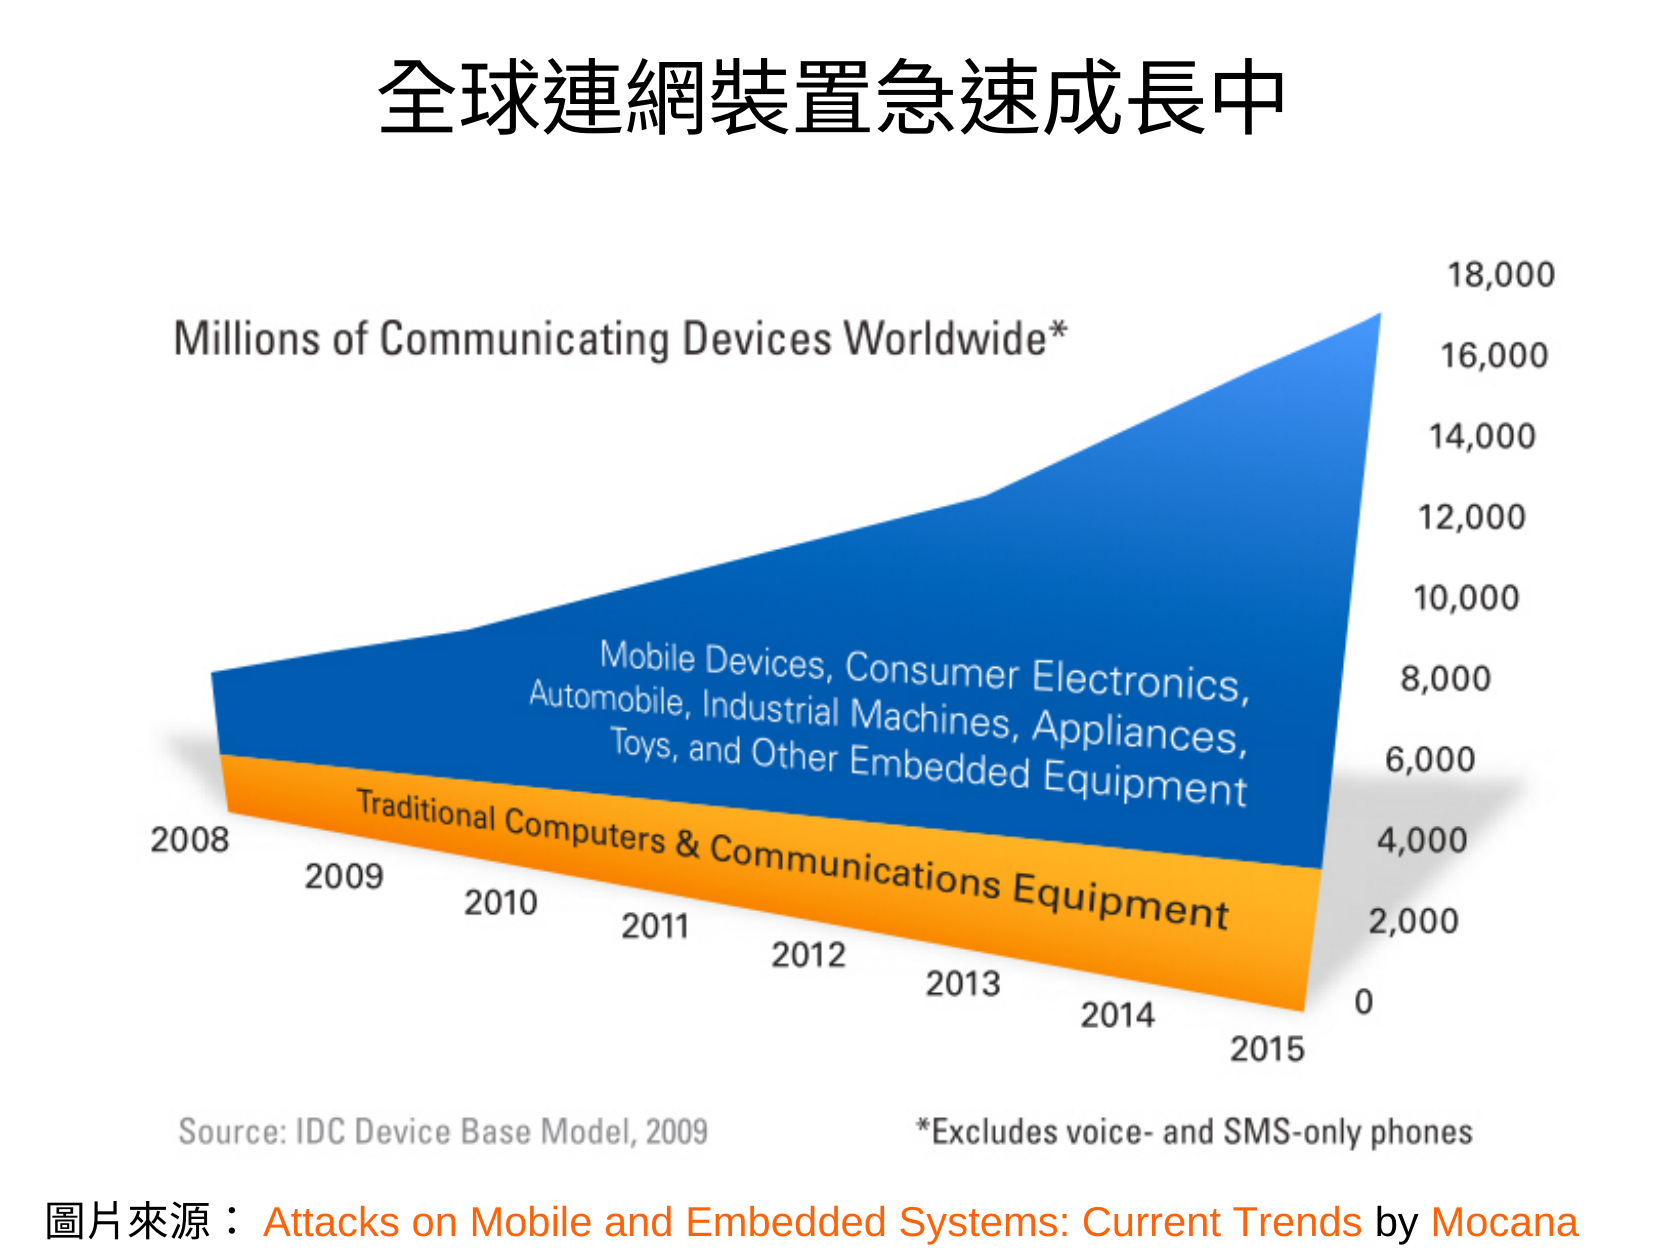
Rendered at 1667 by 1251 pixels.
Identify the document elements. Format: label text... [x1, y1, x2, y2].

title 全球連網裝置急速成長中 [0, 0, 1667, 184]
picture [56, 191, 1562, 1187]
text_box 圖片來源：Attacks on Mobile and Embedded Systems: Current Trends by Mocana [29, 1187, 1654, 1243]
